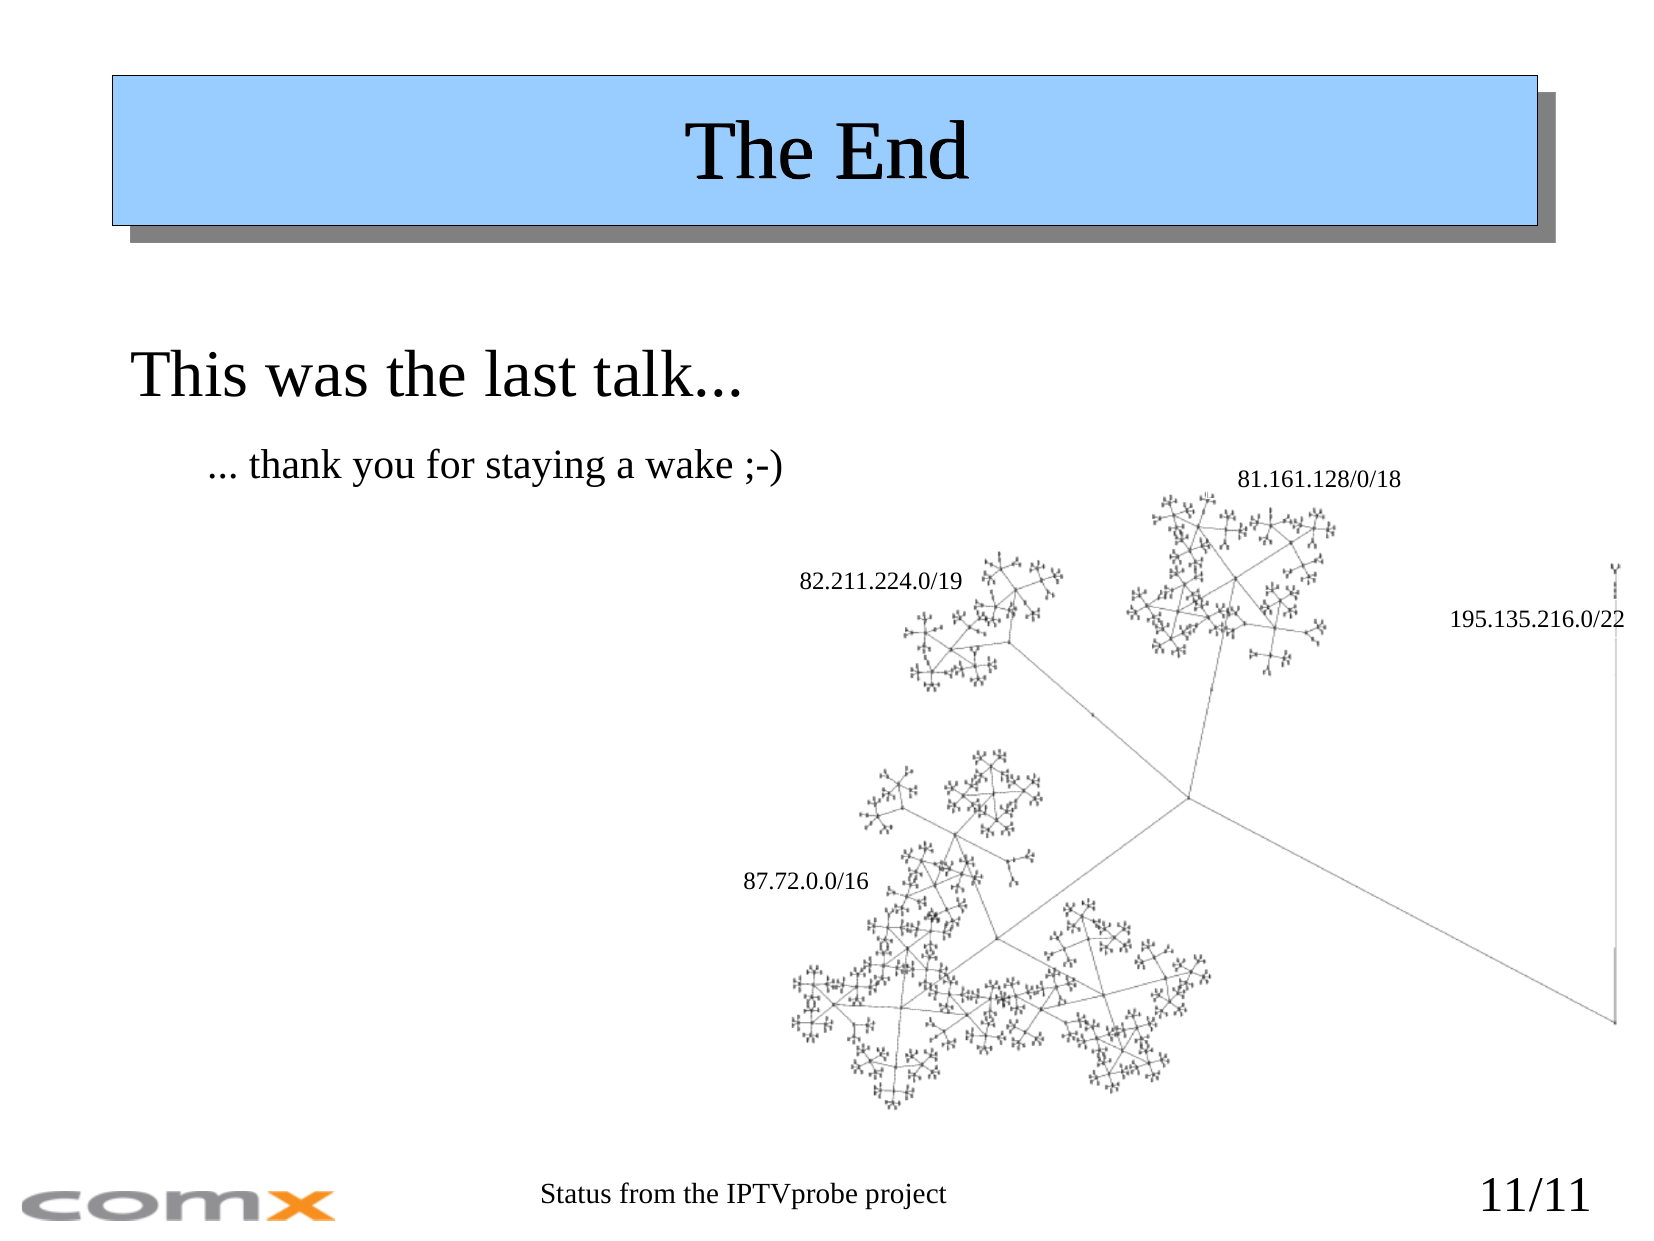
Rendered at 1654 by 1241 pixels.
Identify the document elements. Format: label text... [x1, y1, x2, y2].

text_box 82.211.224.0/19 [787, 562, 975, 600]
picture [21, 1191, 335, 1221]
picture [1538, 638, 1624, 1115]
picture [1538, 487, 1624, 599]
title The End [116, 75, 1538, 226]
text_box 87.72.0.0/16 [712, 862, 900, 900]
list This was the last talk... ... thank you for staying a wake ;-) [112, 337, 1538, 1126]
text_box 195.135.216.0/22 [1425, 599, 1651, 638]
text_box 81.161.128/0/18 [1206, 460, 1432, 499]
